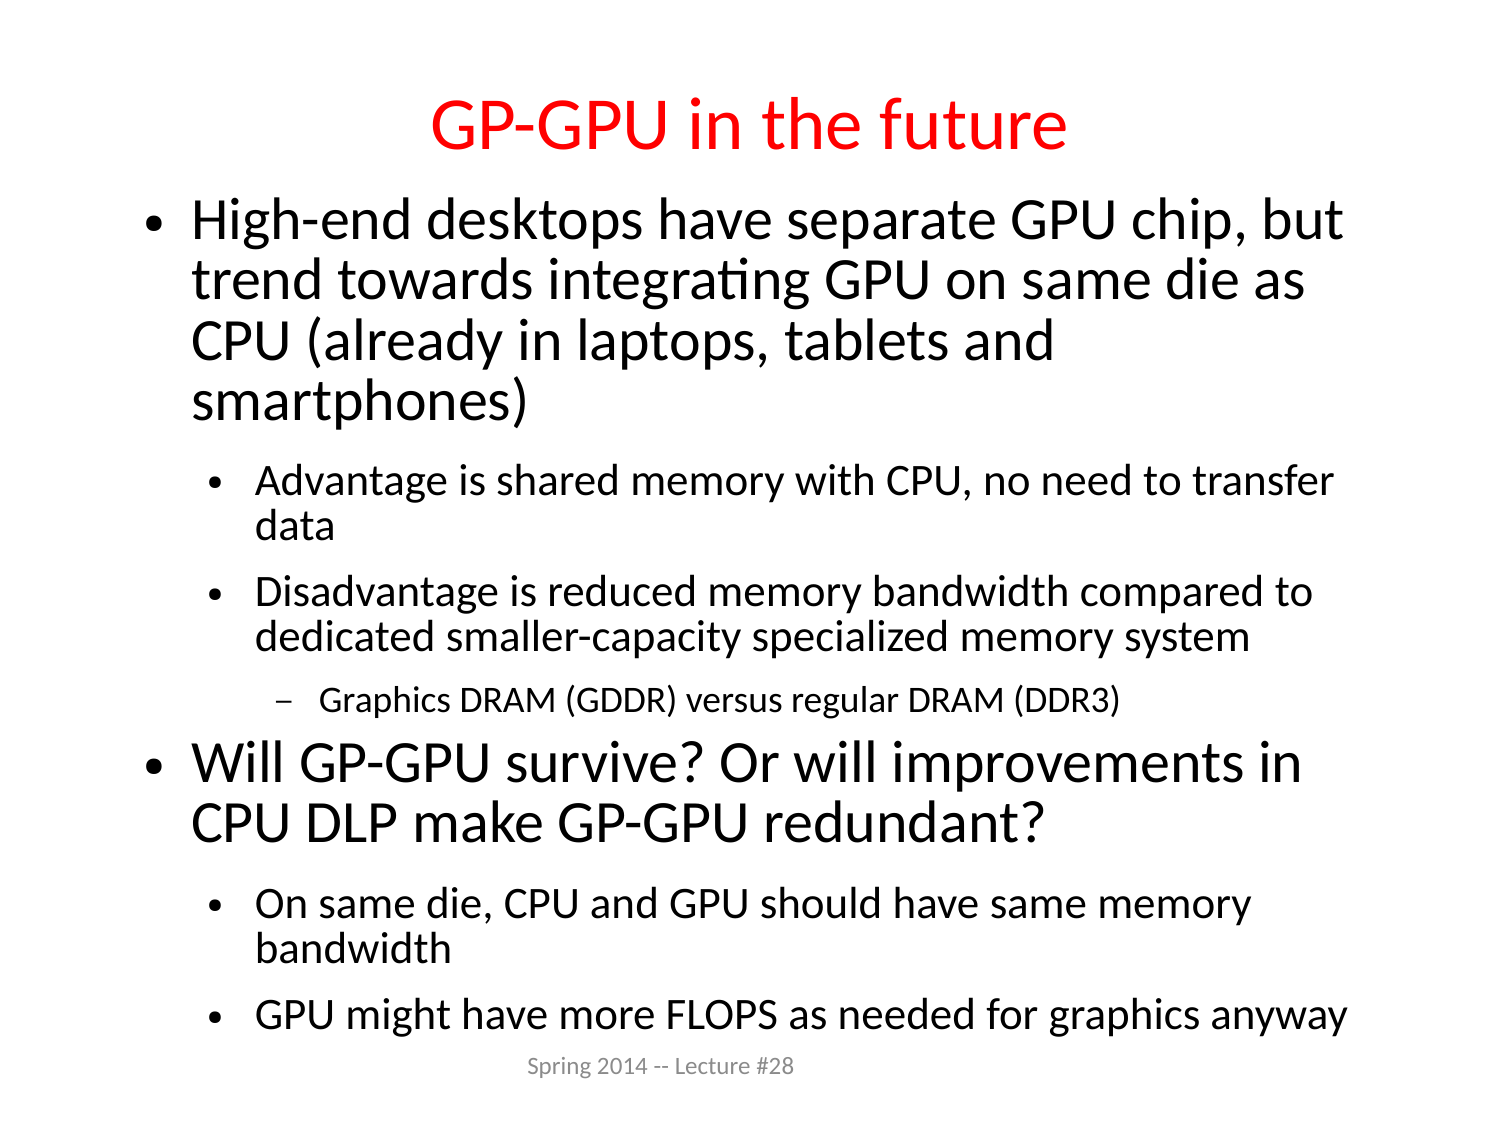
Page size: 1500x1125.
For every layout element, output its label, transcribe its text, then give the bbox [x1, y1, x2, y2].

list High-end desktops have separate GPU chip, but trend towards integrating GPU on same die as CPU (already in laptops, tablets and smartphones) Advantage is shared memory with CPU, no need to transfer data Disadvantage is reduced memory bandwidth compared to dedicated smaller-capacity specialized memory system Graphics DRAM (GDDR) versus regular DRAM (DDR3) Will GP-GPU survive? Or will improvements in CPU DLP make GP-GPU redundant? On same die, CPU and GPU should have same memory bandwidth GPU might have more FLOPS as needed for graphics anyway [112, 187, 1388, 1051]
title GP-GPU in the future [112, 37, 1388, 187]
